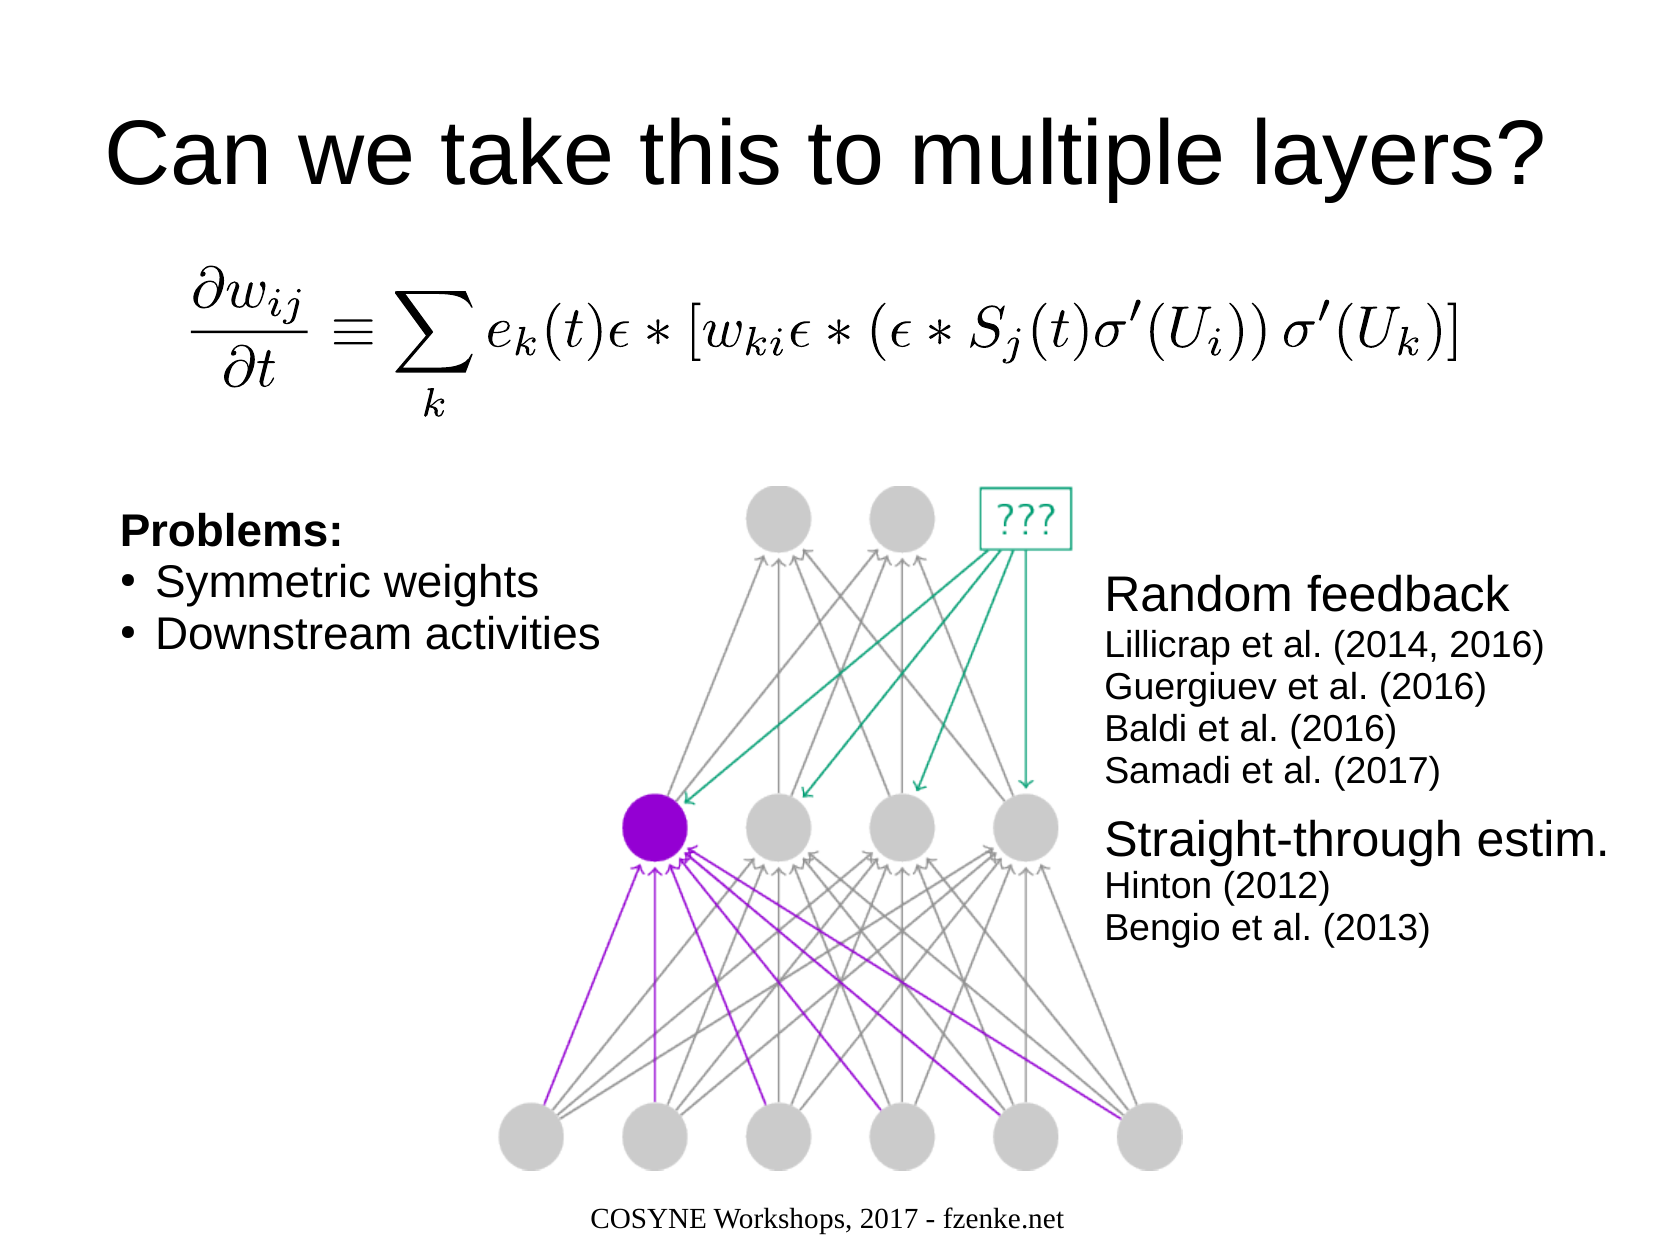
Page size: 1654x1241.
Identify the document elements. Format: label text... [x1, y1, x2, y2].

picture [470, 486, 1183, 1171]
text_box Hinton (2012) Bengio et al. (2013) [1089, 856, 1630, 956]
text_box Random feedback [1089, 559, 1630, 630]
text_box [190, 265, 1463, 417]
text_box Problems: Symmetric weights Downstream activities [105, 497, 631, 667]
title Can we take this to multiple layers? [82, 49, 1571, 257]
text_box Straight-through estim. [1089, 803, 1630, 856]
text_box Lillicrap et al. (2014, 2016) Guergiuev et al. (2016) Baldi et al. (2016) Samadi et al. (2017) [1183, 630, 1600, 799]
